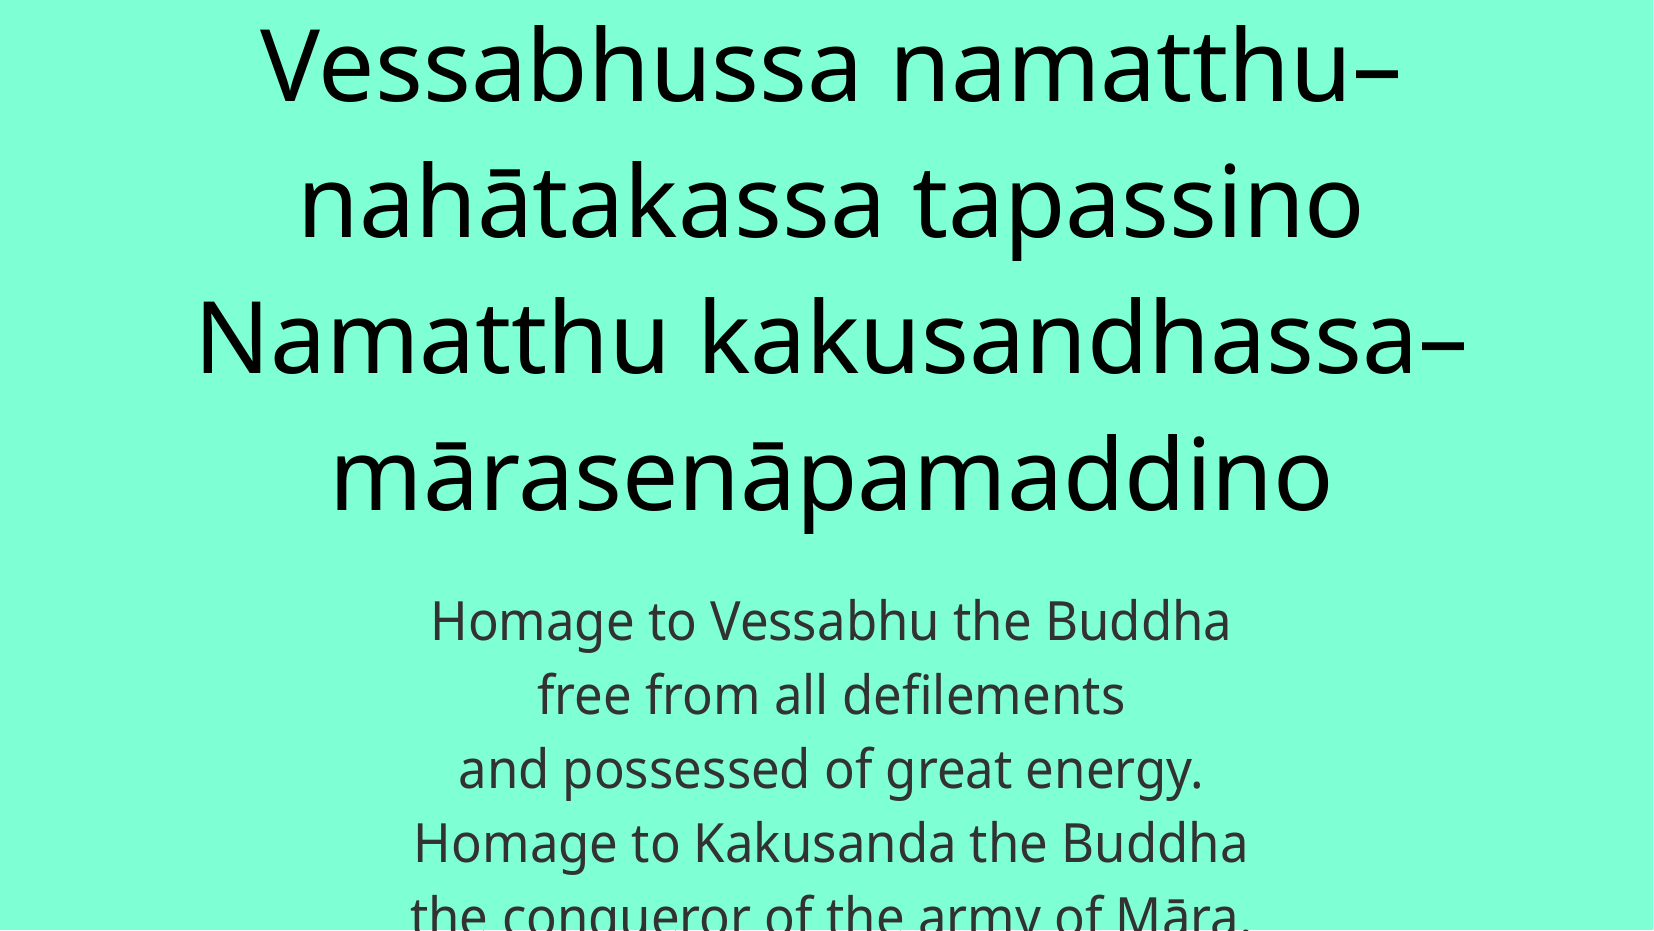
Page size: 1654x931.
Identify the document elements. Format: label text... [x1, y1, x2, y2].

subtitle Vessabhussa namatthu– nahātakassa tapassino Namatthu kakusandhassa– mārasenāpamaddino Homage to Vessabhu the Buddha free from all defilements and possessed of great energy. Homage to Kakusanda the Buddha the conqueror of the army of Māra. [46, 10, 1618, 931]
